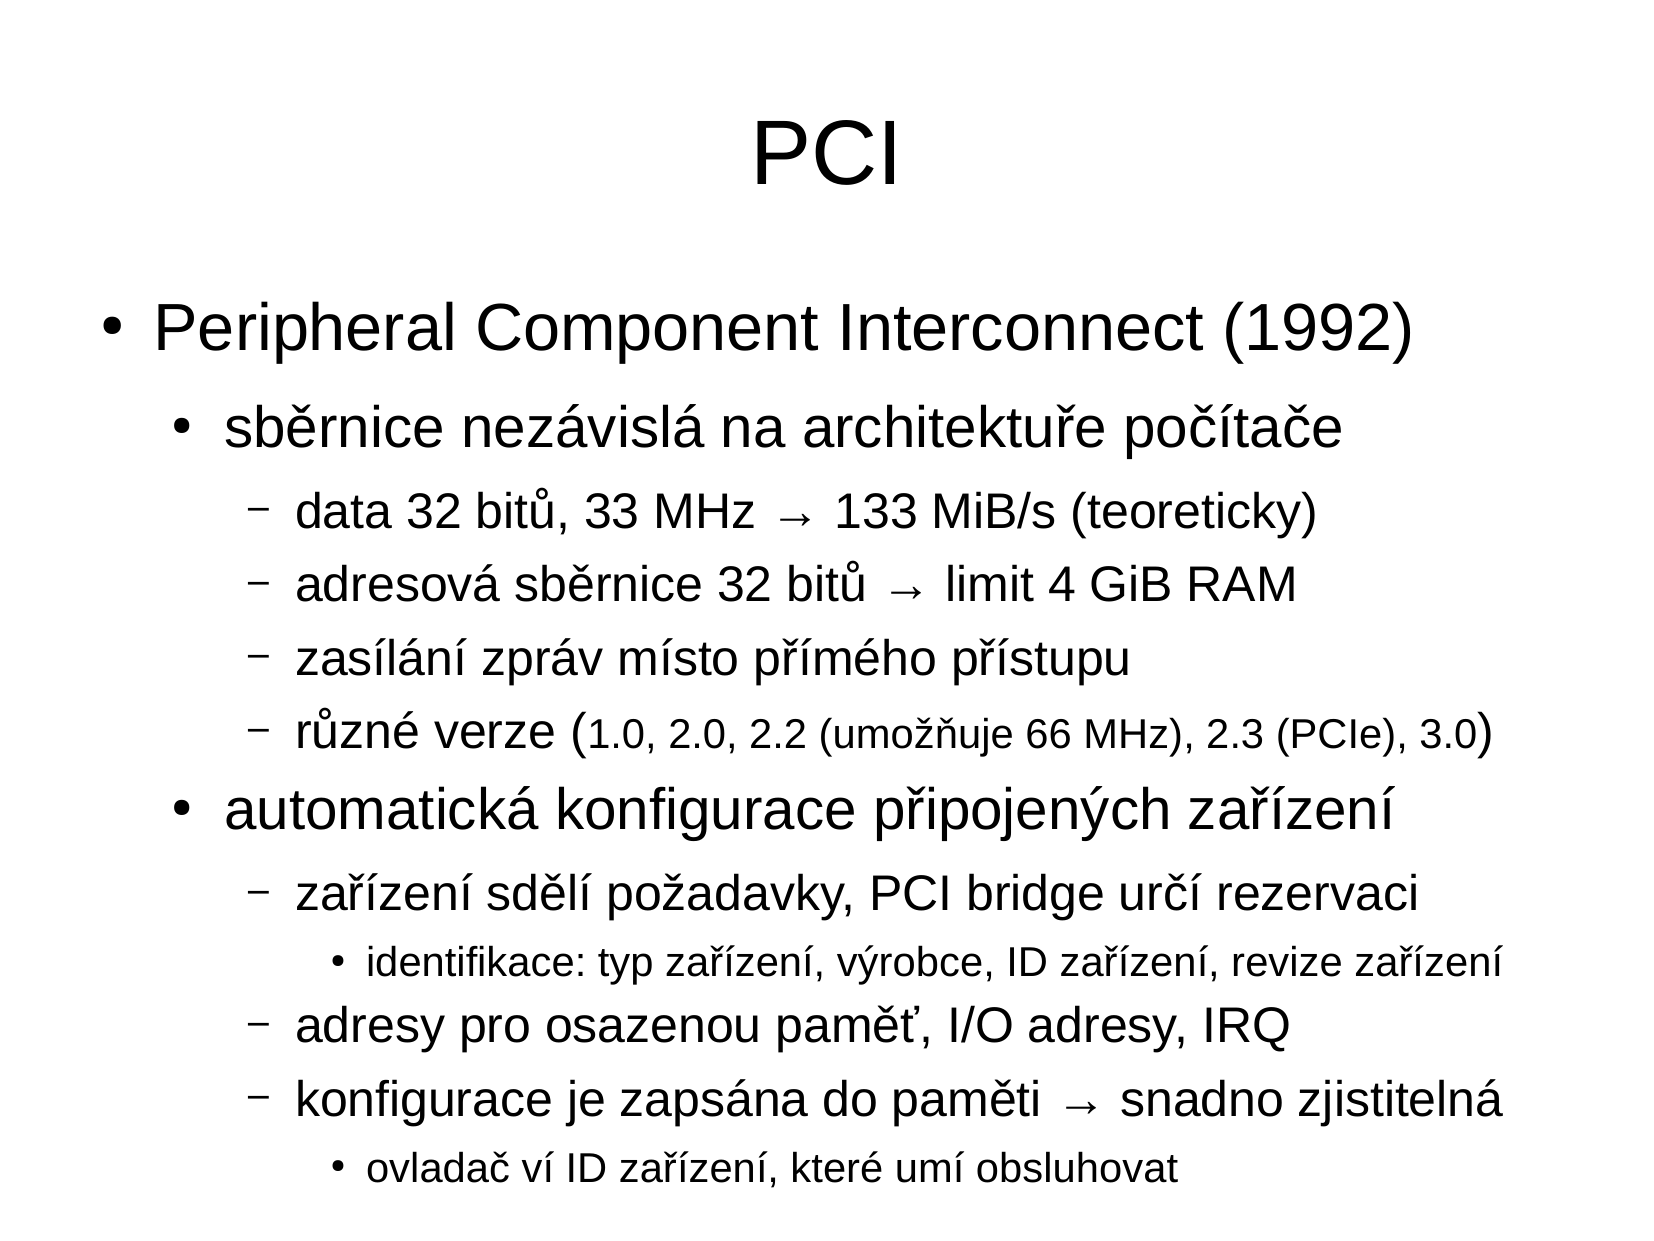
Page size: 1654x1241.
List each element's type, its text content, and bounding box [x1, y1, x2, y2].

title PCI [82, 49, 1571, 257]
list Peripheral Component Interconnect (1992) sběrnice nezávislá na architektuře počítače data 32 bitů, 33 MHz → 133 MiB/s (teoreticky) adresová sběrnice 32 bitů → limit 4 GiB RAM zasílání zpráv místo přímého přístupu různé verze (1.0, 2.0, 2.2 (umožňuje 66 MHz), 2.3 (PCIe), 3.0) automatická konfigurace připojených zařízení zařízení sdělí požadavky, PCI bridge určí rezervaci identifikace: typ zařízení, výrobce, ID zařízení, revize zařízení adresy pro osazenou paměť, I/O adresy, IRQ konfigurace je zapsána do paměti → snadno zjistitelná ovladač ví ID zařízení, které umí obsluhovat [82, 290, 1571, 1191]
